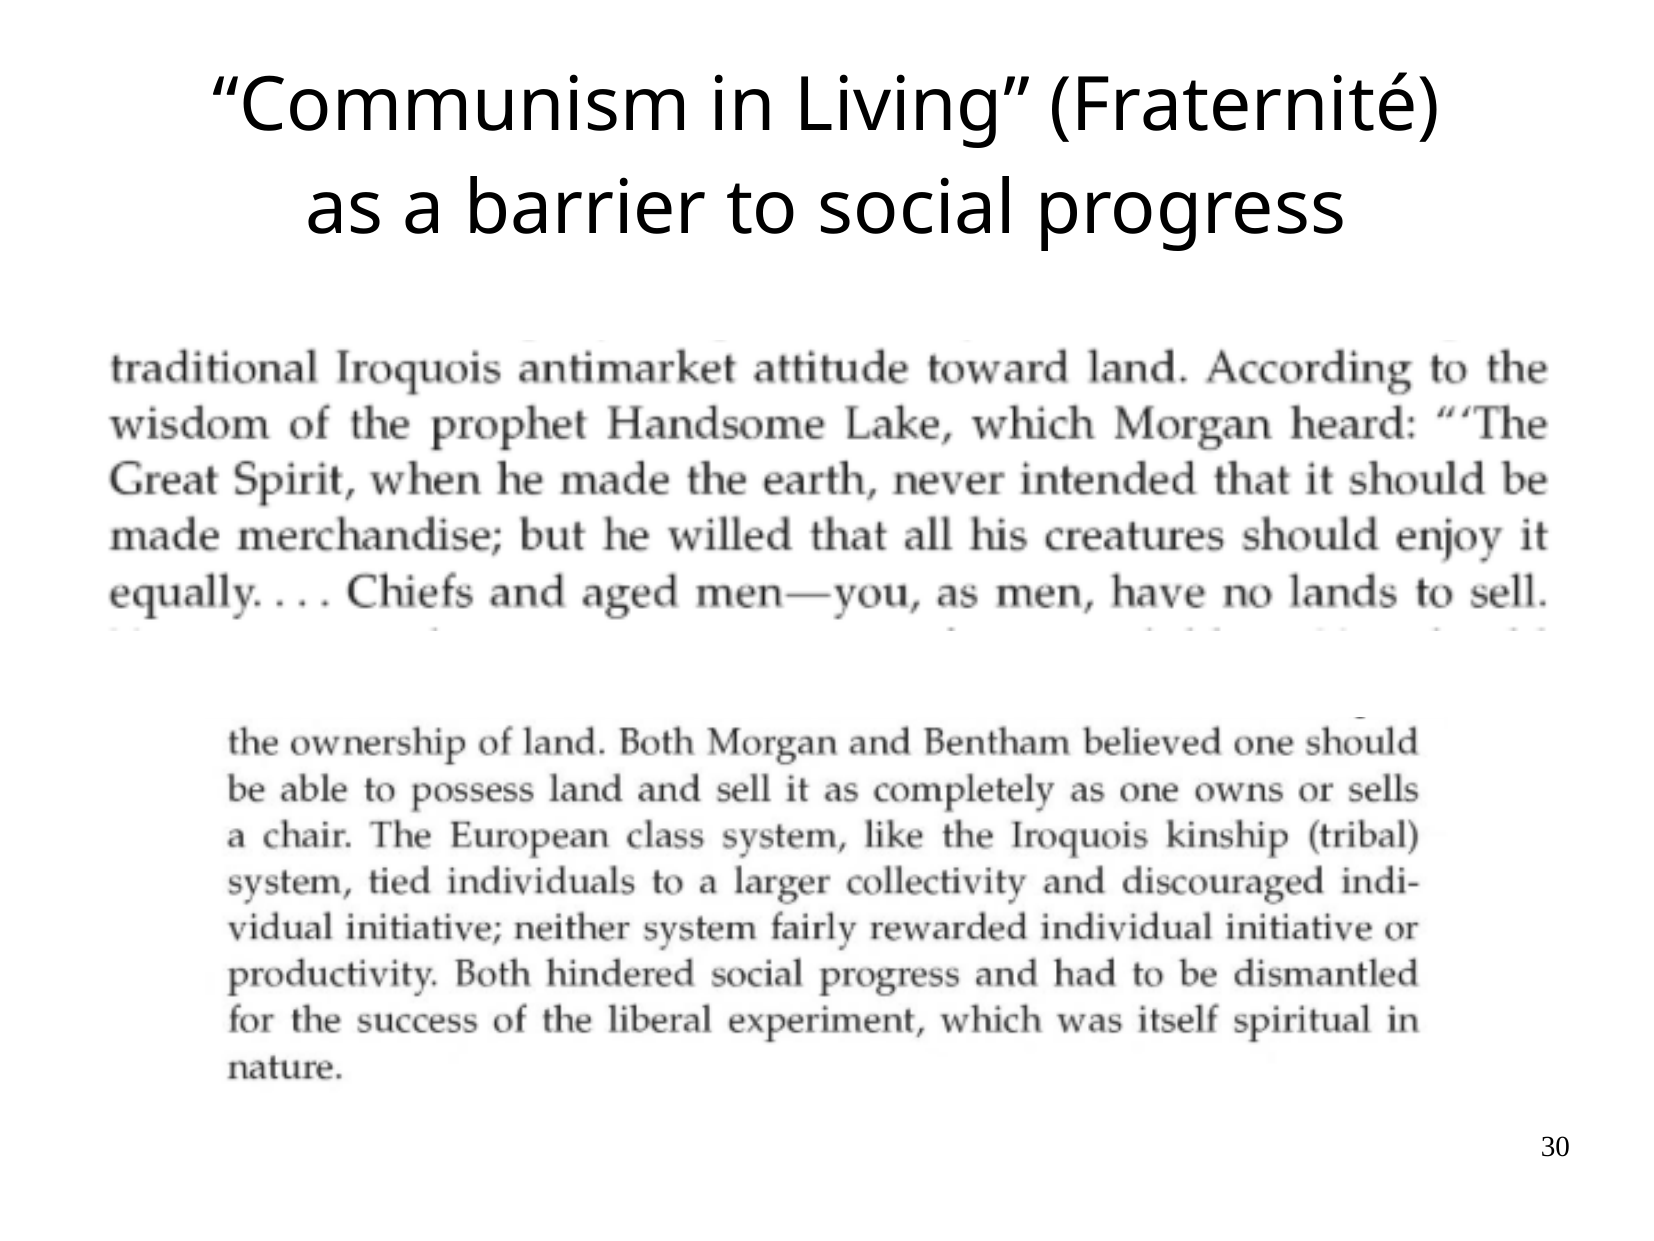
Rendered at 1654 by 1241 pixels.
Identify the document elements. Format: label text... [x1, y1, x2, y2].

picture [205, 717, 1448, 1109]
title “Communism in Living” (Fraternité) as a barrier to social progress [82, 41, 1571, 265]
picture [82, 340, 1571, 631]
